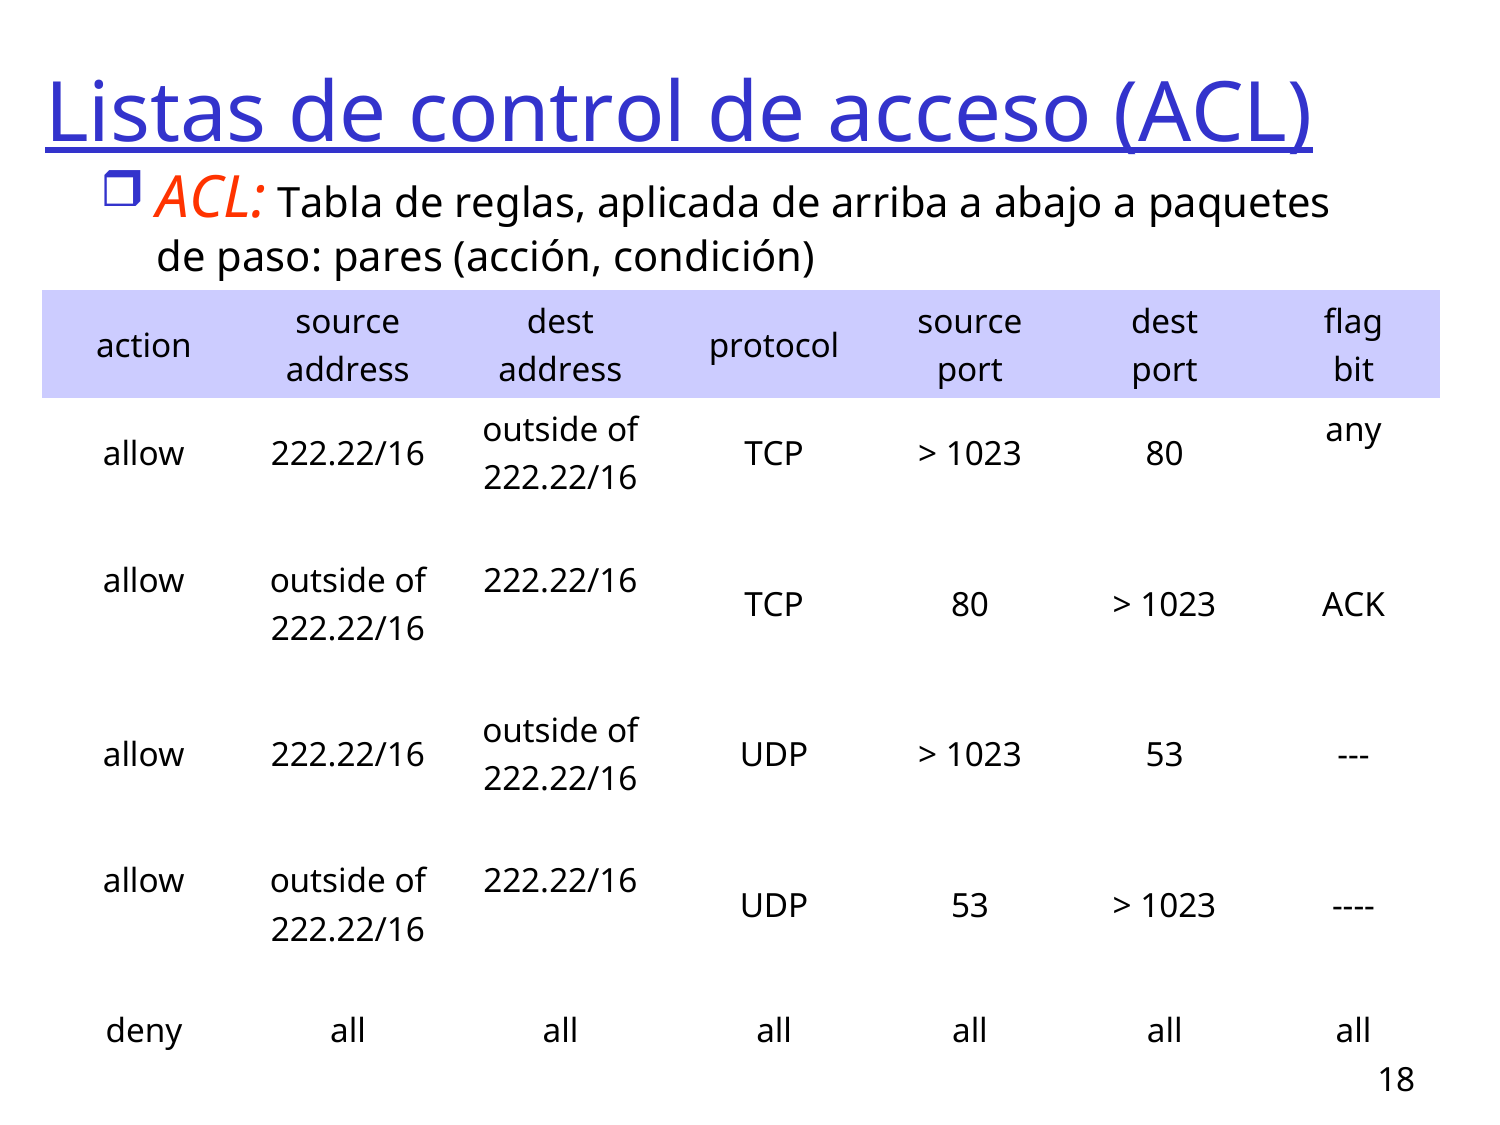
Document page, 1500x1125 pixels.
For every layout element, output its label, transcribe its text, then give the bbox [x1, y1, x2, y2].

table_cell allow [42, 398, 246, 507]
table_cell all [1267, 1000, 1440, 1058]
table_cell outside of 222.22/16 [246, 808, 450, 1000]
table_cell UDP [671, 699, 877, 808]
table_cell > 1023 [877, 699, 1063, 808]
table_cell outside of 222.22/16 [450, 398, 671, 507]
table_cell 80 [877, 507, 1063, 699]
table_cell outside of 222.22/16 [450, 699, 671, 808]
table_header action [42, 290, 246, 398]
table_header source address [246, 318, 450, 398]
table_cell all [1063, 1000, 1267, 1058]
table_header flag bit [1267, 290, 1440, 398]
table_cell allow [42, 808, 246, 1000]
table_header source port [877, 318, 1063, 398]
table_cell all [450, 1000, 671, 1058]
table_cell 222.22/16 [246, 398, 450, 507]
text_box ACL: Tabla de reglas, aplicada de arriba a abajo a paquetes de paso: pares (acción, condición) [85, 151, 1361, 318]
table_cell all [246, 1000, 450, 1058]
table_header protocol [671, 318, 877, 398]
table_cell allow [42, 699, 246, 808]
table_cell allow [42, 507, 246, 699]
table_cell UDP [671, 808, 877, 1000]
table_cell > 1023 [1063, 507, 1267, 699]
table_cell 222.22/16 [450, 808, 671, 1000]
table_cell any [1267, 398, 1440, 507]
table_cell ACK [1267, 507, 1440, 699]
table_cell TCP [671, 398, 877, 507]
table_header dest address [450, 318, 671, 398]
table_cell --- [1267, 699, 1440, 808]
table_cell 53 [877, 808, 1063, 1000]
table_cell outside of 222.22/16 [246, 507, 450, 699]
table_header dest port [1063, 318, 1267, 398]
table_cell all [671, 1000, 877, 1058]
table_cell deny [42, 1000, 246, 1058]
table_cell ---- [1267, 808, 1440, 1000]
table_cell 80 [1063, 398, 1267, 507]
table_cell > 1023 [877, 398, 1063, 507]
table_cell 222.22/16 [450, 507, 671, 699]
table_cell 222.22/16 [246, 699, 450, 808]
table_cell 53 [1063, 699, 1267, 808]
title Listas de control de acceso (ACL) [30, 13, 1449, 202]
table_cell all [877, 1000, 1063, 1058]
table_cell > 1023 [1063, 808, 1267, 1000]
table_cell TCP [671, 507, 877, 699]
